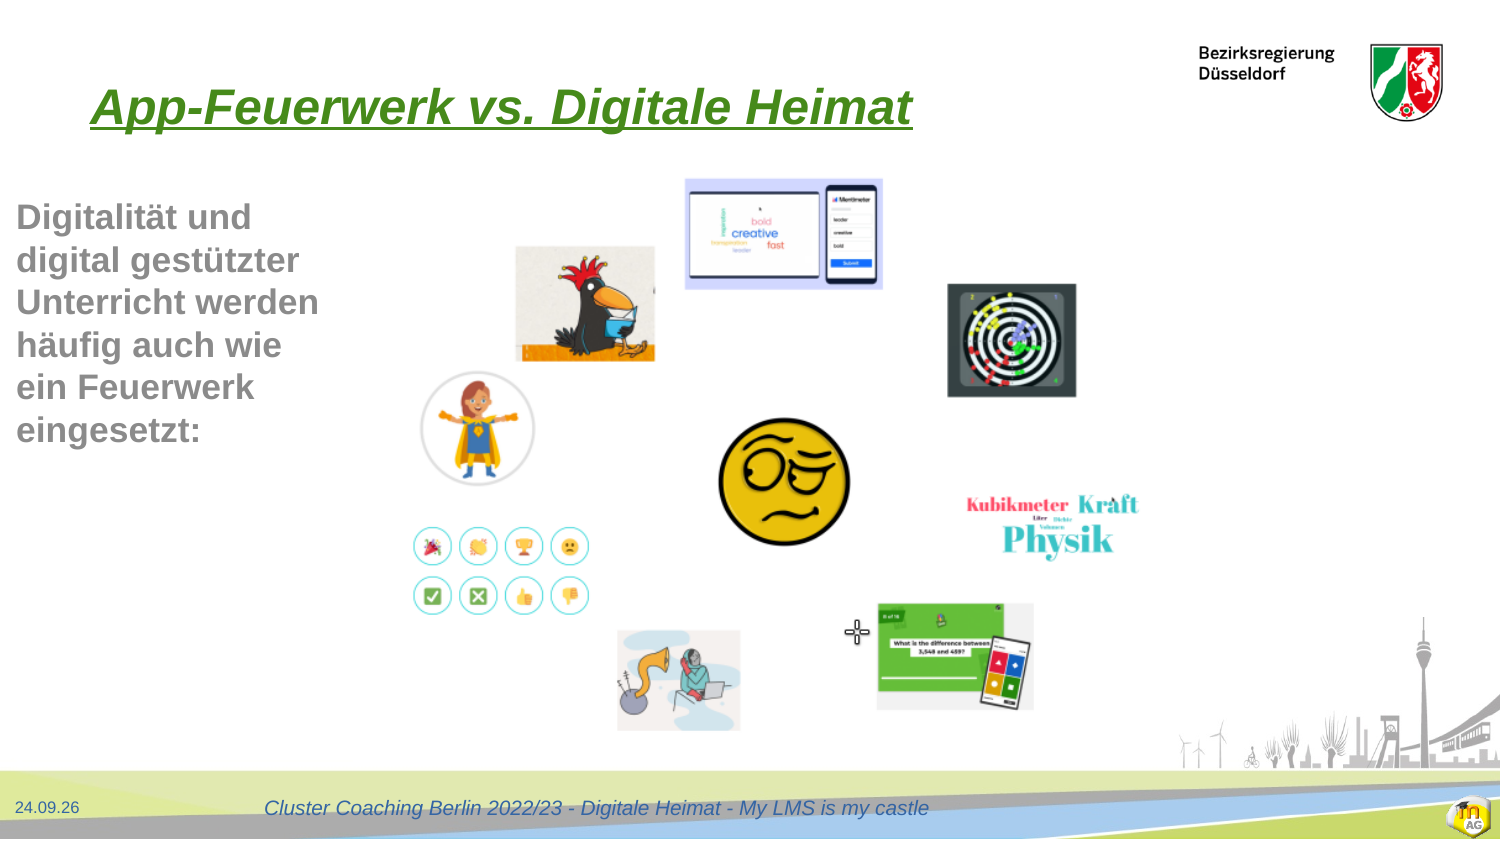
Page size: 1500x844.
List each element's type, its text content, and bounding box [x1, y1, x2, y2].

picture [0, 174, 1500, 839]
text_box Digitalität und digital gestützter Unterricht werden häufig auch wie ein Feuerwerk eingesetzt: [1, 141, 343, 745]
picture [1198, 43, 1443, 122]
title App-Feuerwerk vs. Digitale Heimat [75, 33, 1176, 175]
